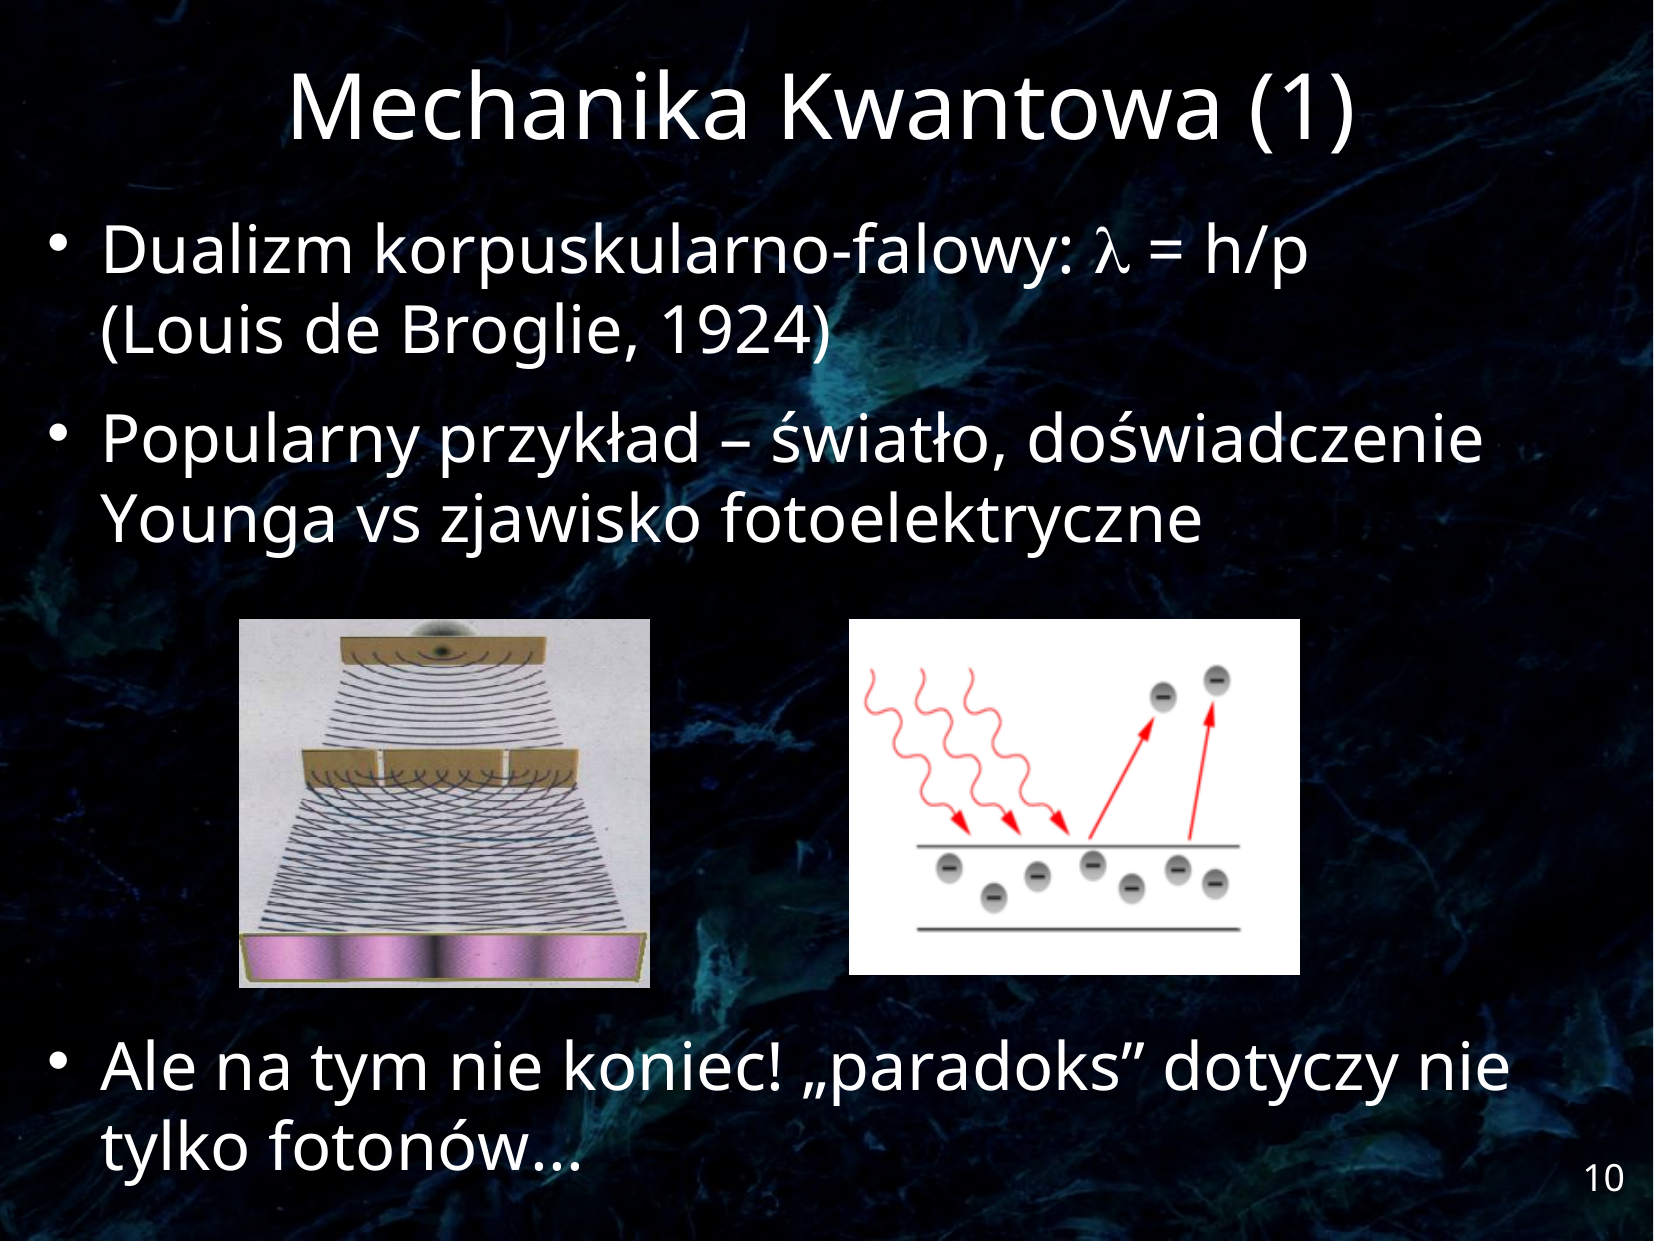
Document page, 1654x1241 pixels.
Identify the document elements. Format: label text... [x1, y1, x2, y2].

title Mechanika Kwantowa (1)‏ [77, 29, 1566, 177]
picture [0, 0, 1654, 1241]
list Dualizm korpuskularno-falowy:  = h/p (Louis de Broglie, 1924)‏ Popularny przykład – światło, doświadczenie Younga vs zjawisko fotoelektryczne Ale na tym nie koniec! „paradoks” dotyczy nie tylko fotonów... [29, 206, 1624, 1192]
